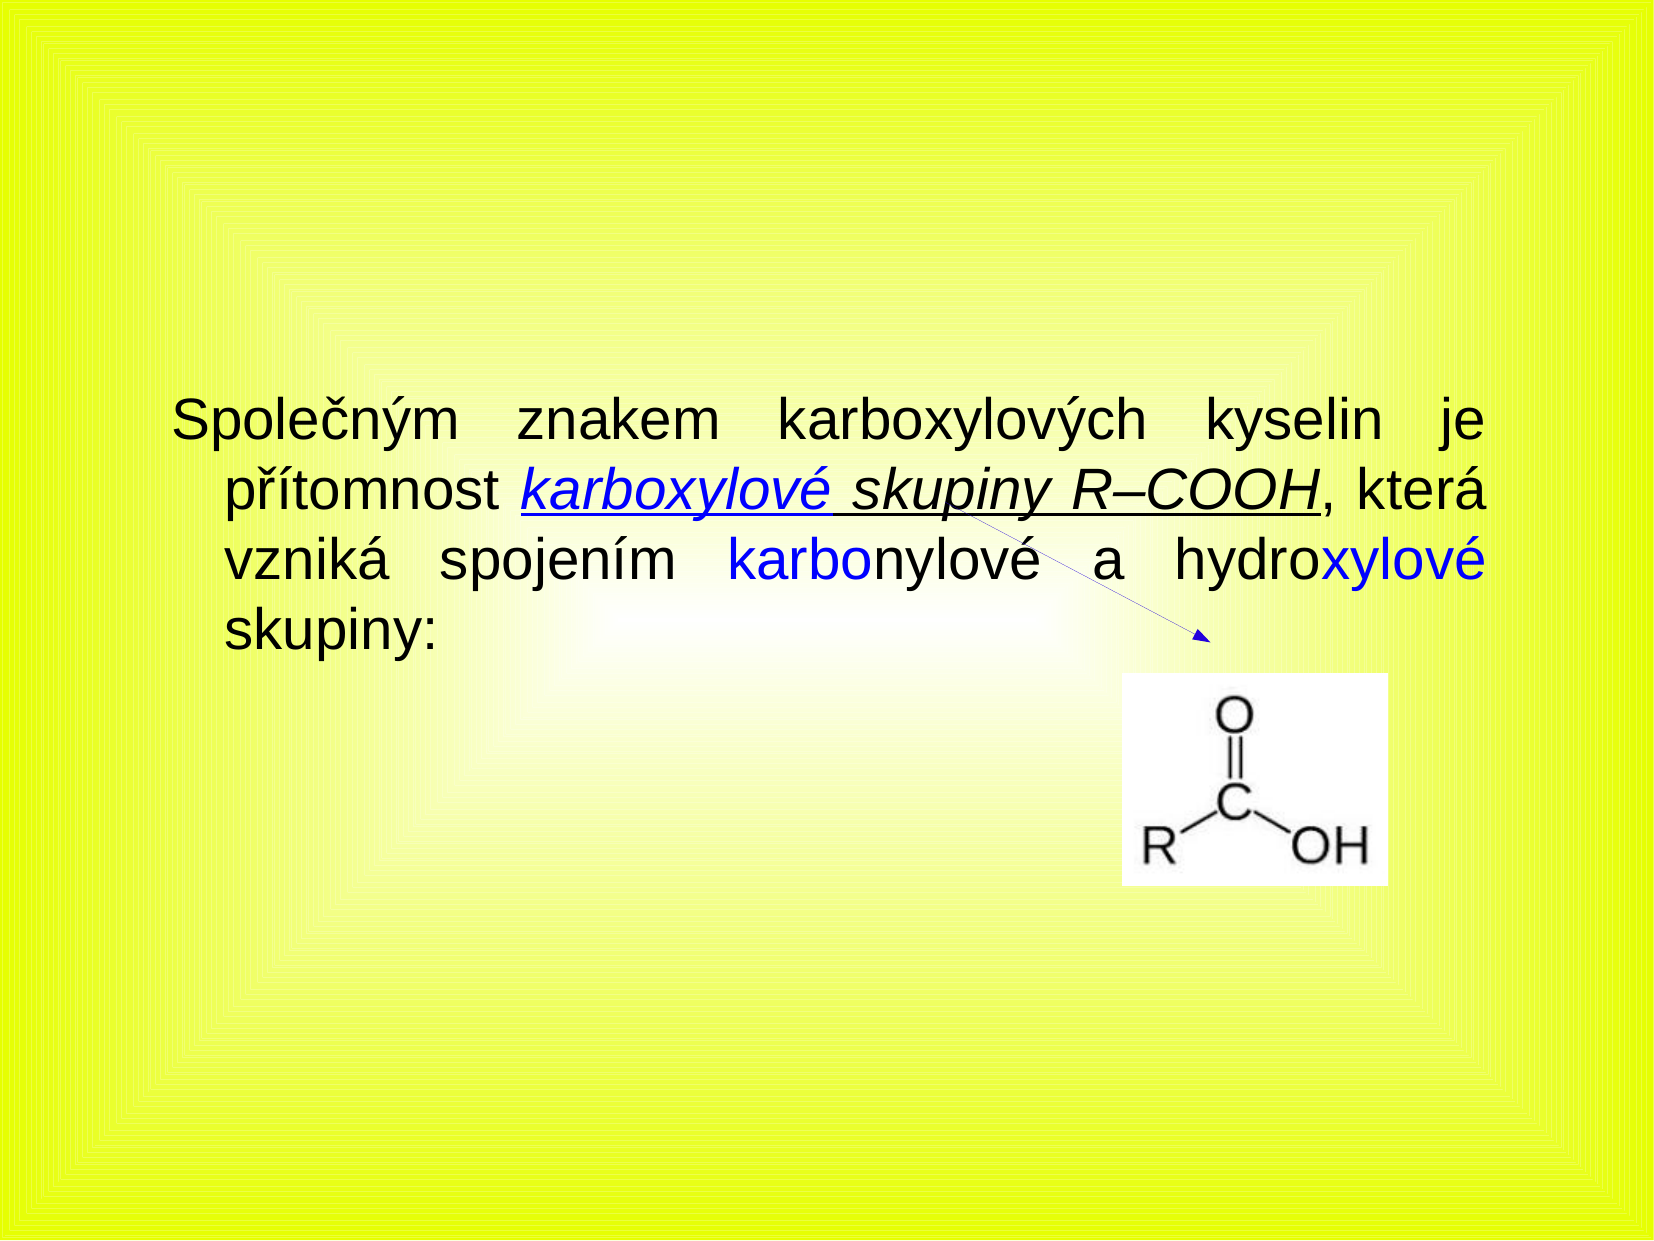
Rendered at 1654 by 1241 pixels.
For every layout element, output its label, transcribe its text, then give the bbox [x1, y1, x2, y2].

list Společným znakem karboxylových kyselin je přítomnost karboxylové skupiny R–COOH, která vzniká spojením karbonylové a hydroxylové skupiny: [82, 381, 1571, 859]
picture [1122, 673, 1388, 886]
